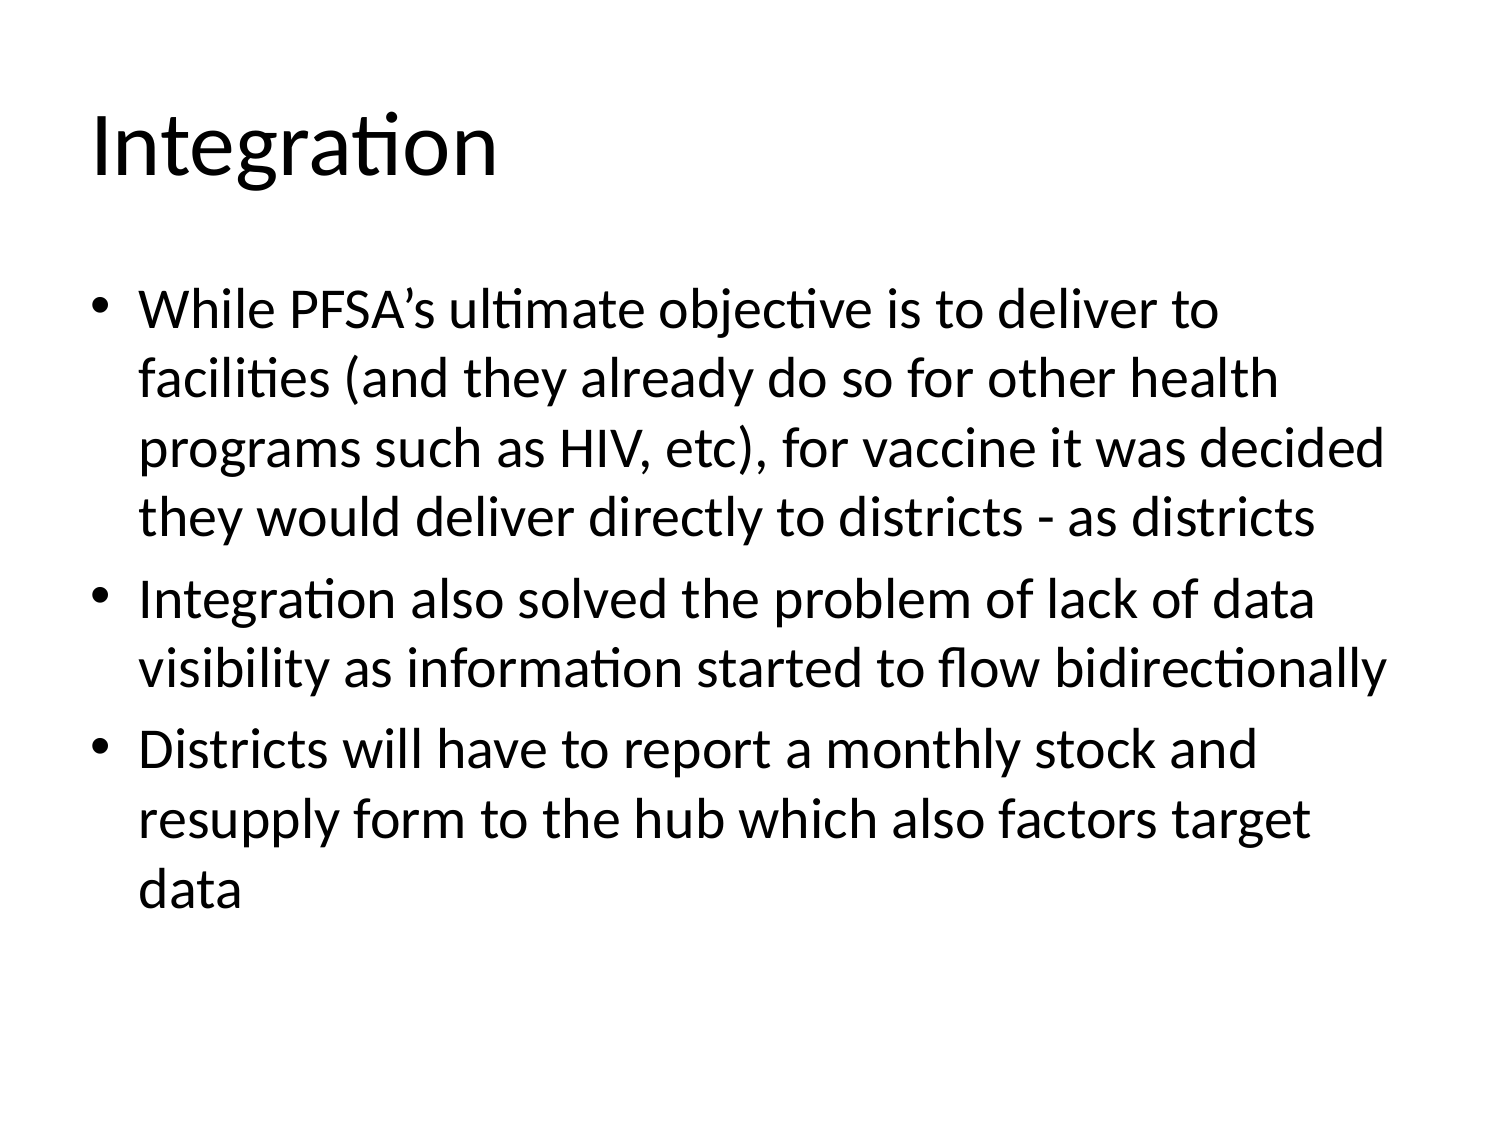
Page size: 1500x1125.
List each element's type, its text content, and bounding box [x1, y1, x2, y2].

title Integration [75, 45, 1425, 233]
list While PFSA’s ultimate objective is to deliver to facilities (and they already do so for other health programs such as HIV, etc), for vaccine it was decided they would deliver directly to districts - as districts Integration also solved the problem of lack of data visibility as information started to flow bidirectionally Districts will have to report a monthly stock and resupply form to the hub which also factors target data [75, 262, 1425, 1005]
